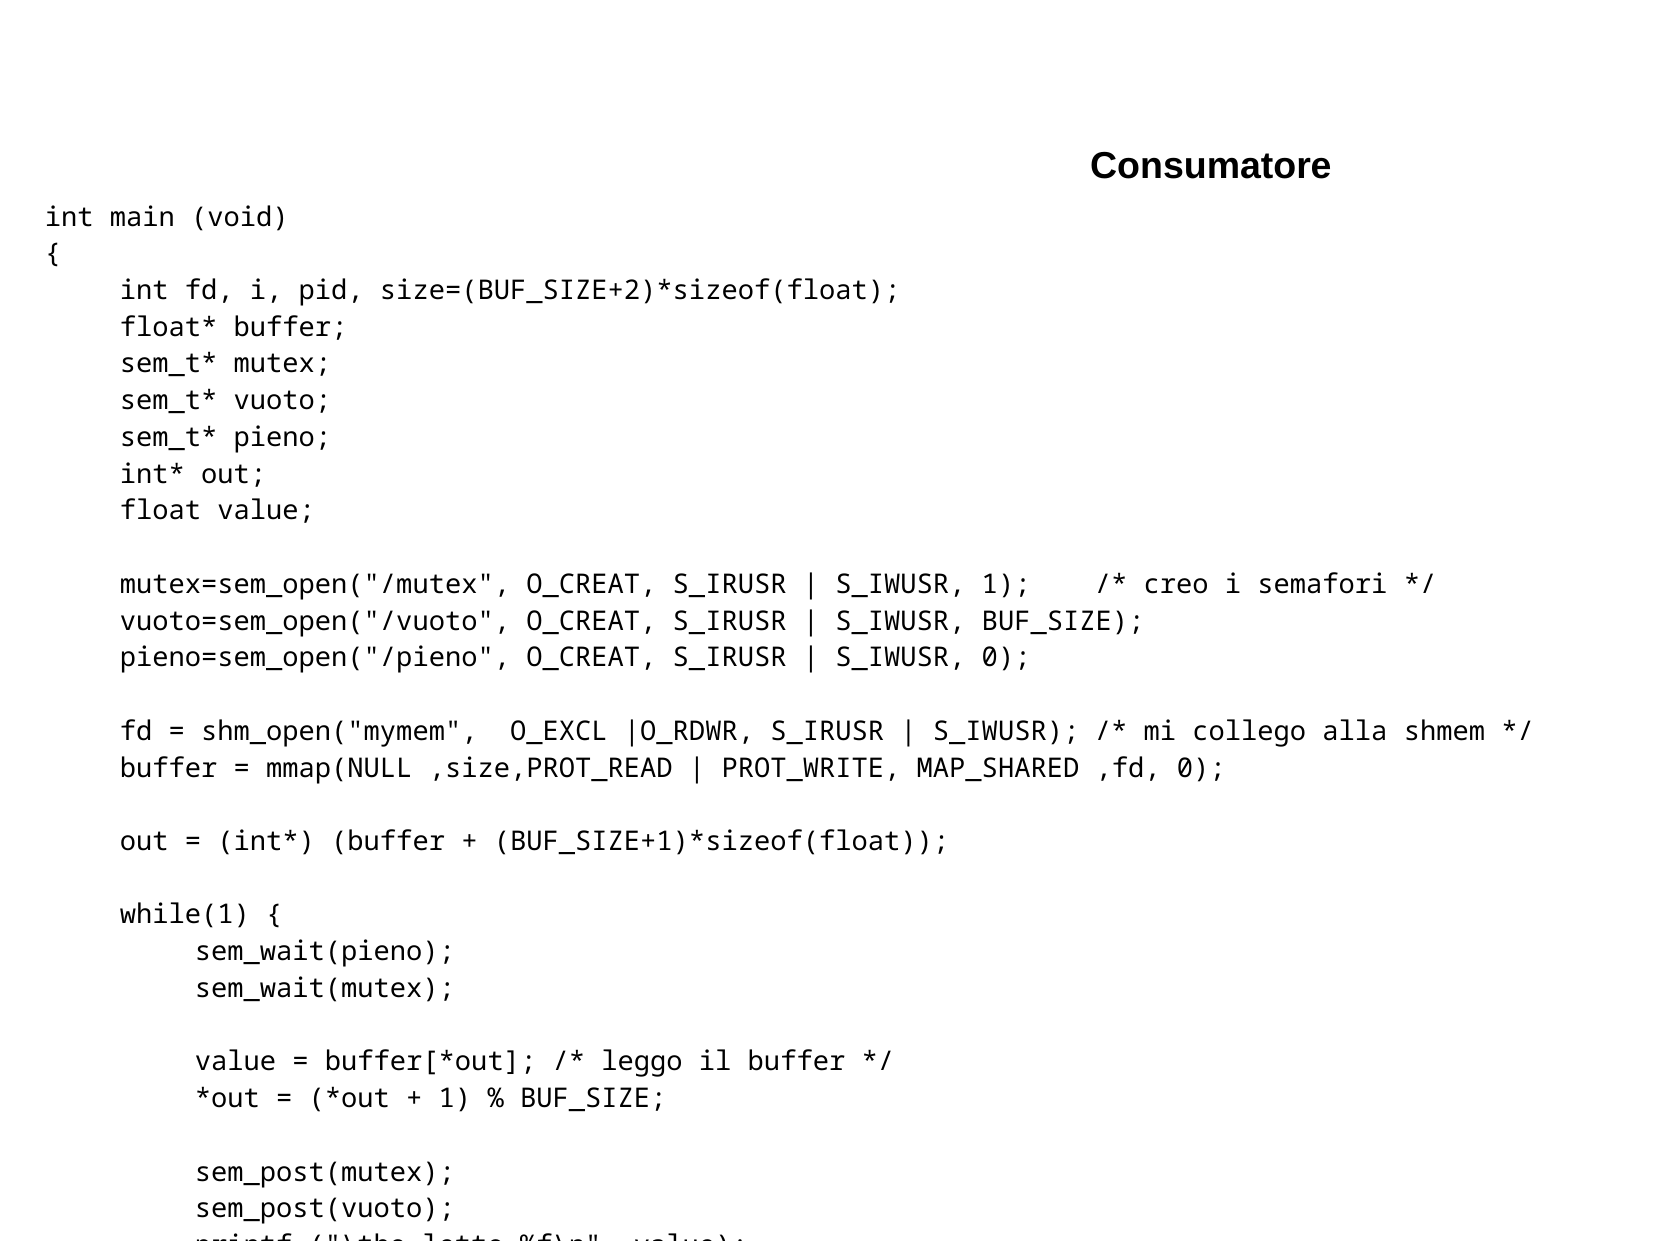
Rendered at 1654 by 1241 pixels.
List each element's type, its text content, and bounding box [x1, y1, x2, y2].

text_box Consumatore [1075, 137, 1406, 195]
text_box int main (void) { int fd, i, pid, size=(BUF_SIZE+2)*sizeof(float); float* buffer; sem_t* mutex; sem_t* vuoto; sem_t* pieno; int* out; float value; mutex=sem_open("/mutex", O_CREAT, S_IRUSR | S_IWUSR, 1); /* creo i semafori */ vuoto=sem_open("/vuoto", O_CREAT, S_IRUSR | S_IWUSR, BUF_SIZE); pieno=sem_open("/pieno", O_CREAT, S_IRUSR | S_IWUSR, 0); fd = shm_open("mymem", O_EXCL |O_RDWR, S_IRUSR | S_IWUSR); /* mi collego alla shmem */ buffer = mmap(NULL ,size,PROT_READ | PROT_WRITE, MAP_SHARED ,fd, 0); out = (int*) (buffer + (BUF_SIZE+1)*sizeof(float)); while(1) { sem_wait(pieno); sem_wait(mutex); value = buffer[*out]; /* leggo il buffer */ *out = (*out + 1) % BUF_SIZE; sem_post(mutex); sem_post(vuoto); printf ("\tho letto %f\n", value); } } [30, 189, 1621, 1183]
